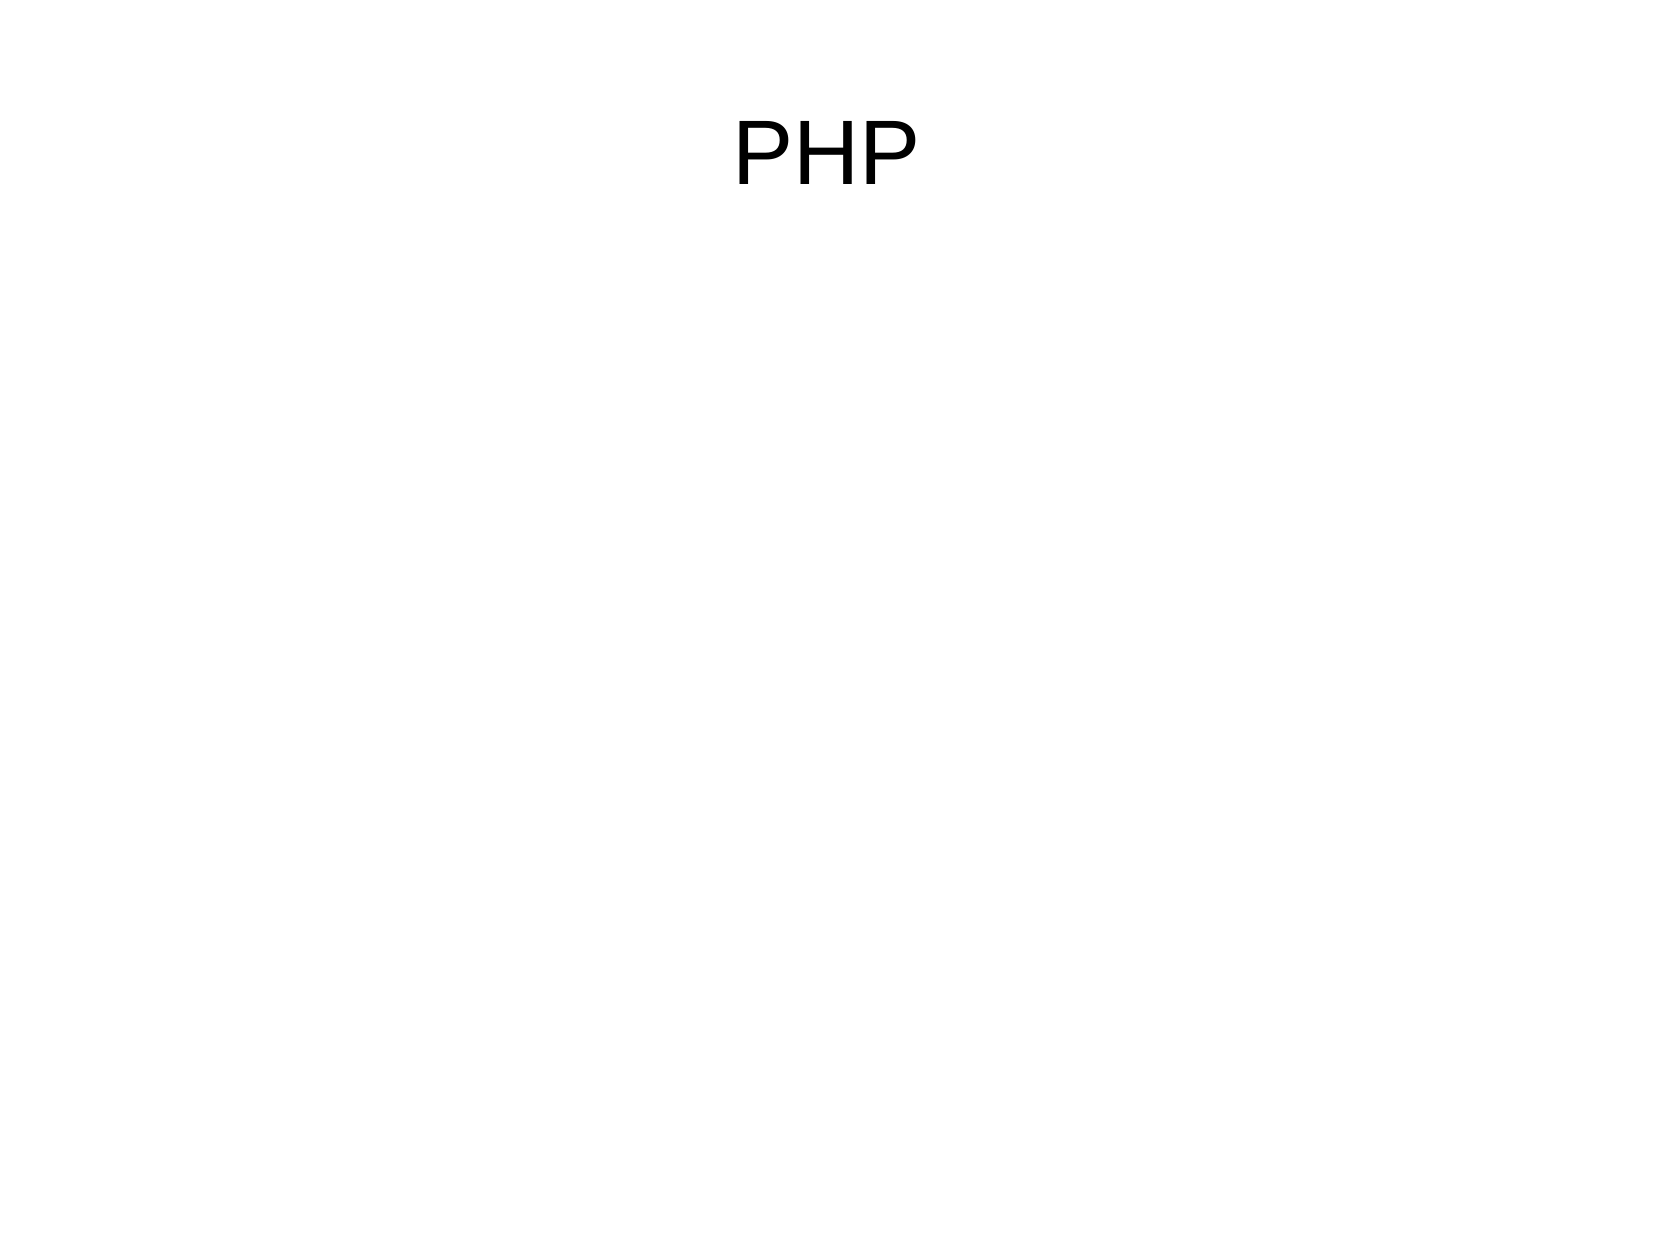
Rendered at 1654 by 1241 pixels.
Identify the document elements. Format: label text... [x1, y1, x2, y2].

title PHP [82, 49, 1571, 257]
